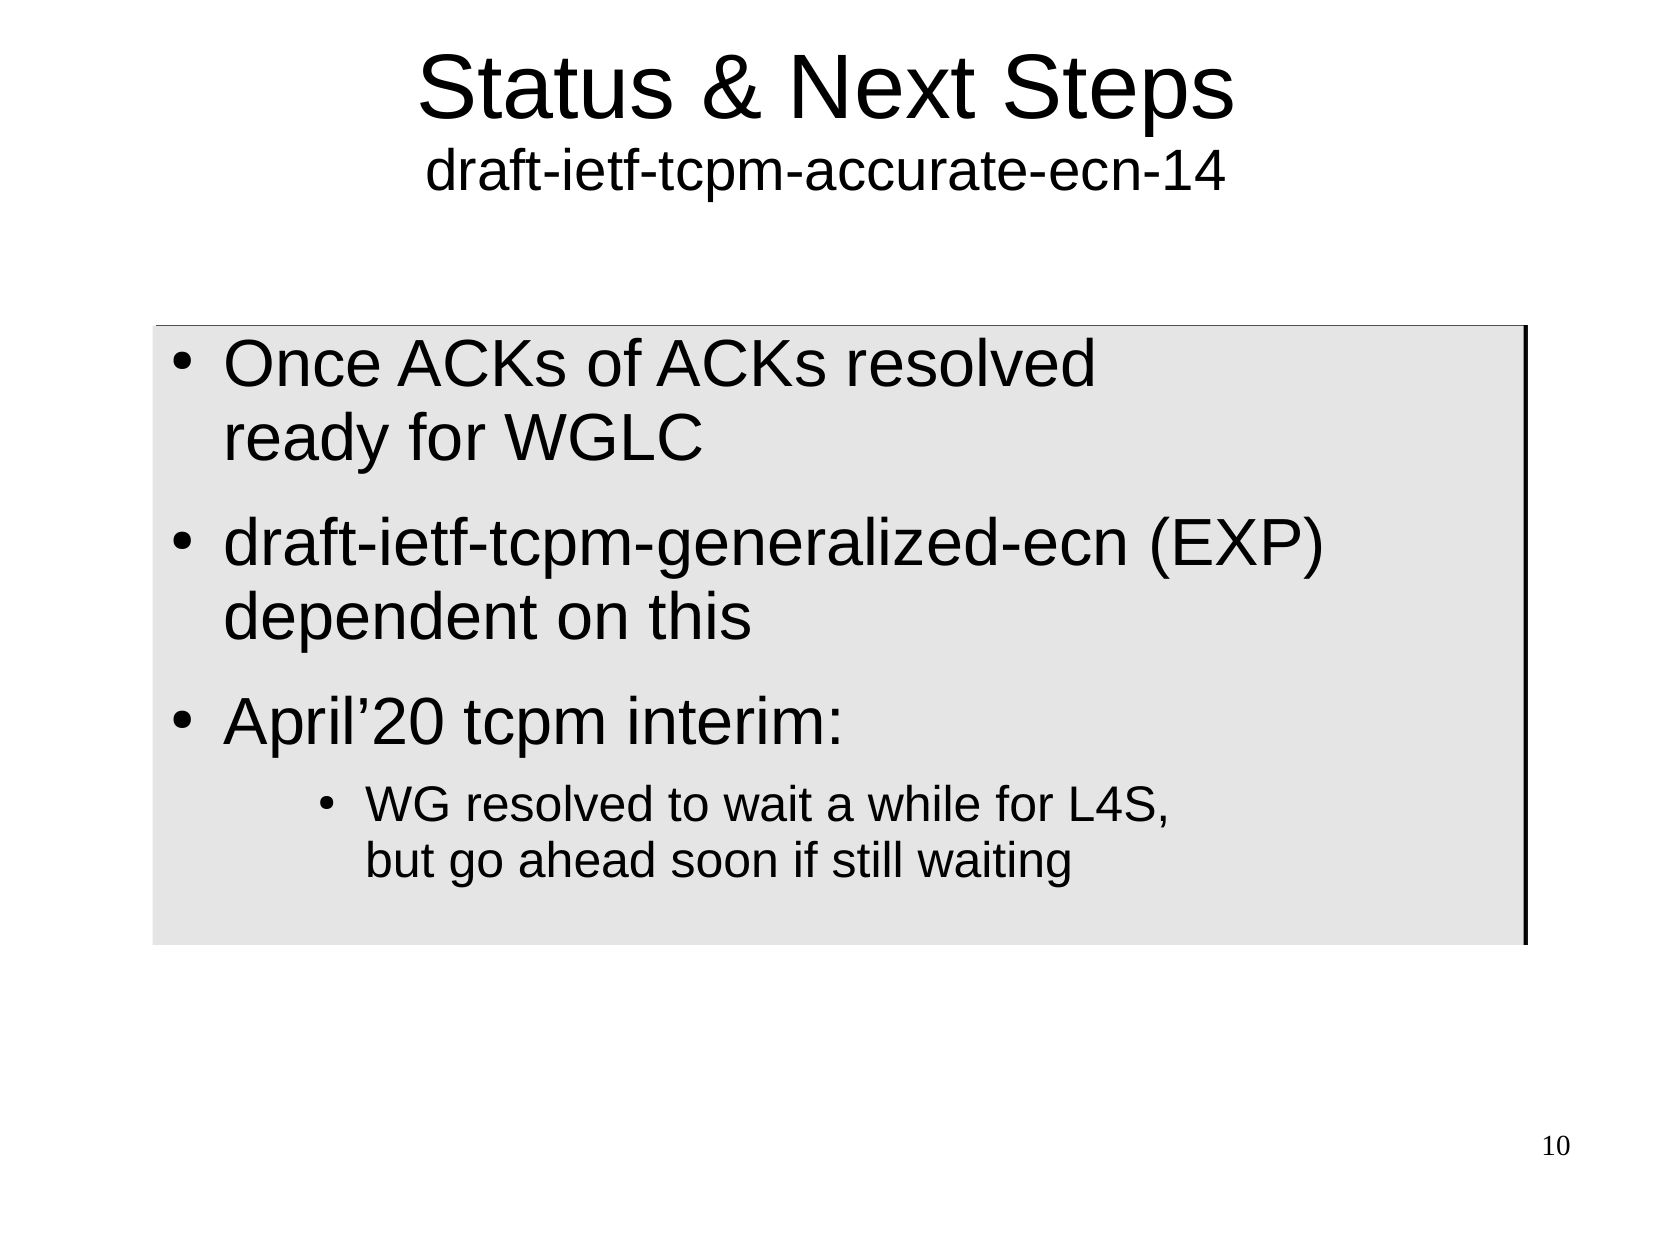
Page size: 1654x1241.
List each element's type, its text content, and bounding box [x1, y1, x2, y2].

list Once ACKs of ACKs resolved ready for WGLC draft-ietf-tcpm-generalized-ecn (EXP) dependent on this April’20 tcpm interim: WG resolved to wait a while for L4S, but go ahead soon if still waiting [152, 325, 1524, 945]
title Status & Next Steps draft-ietf-tcpm-accurate-ecn-14 [82, 35, 1571, 203]
